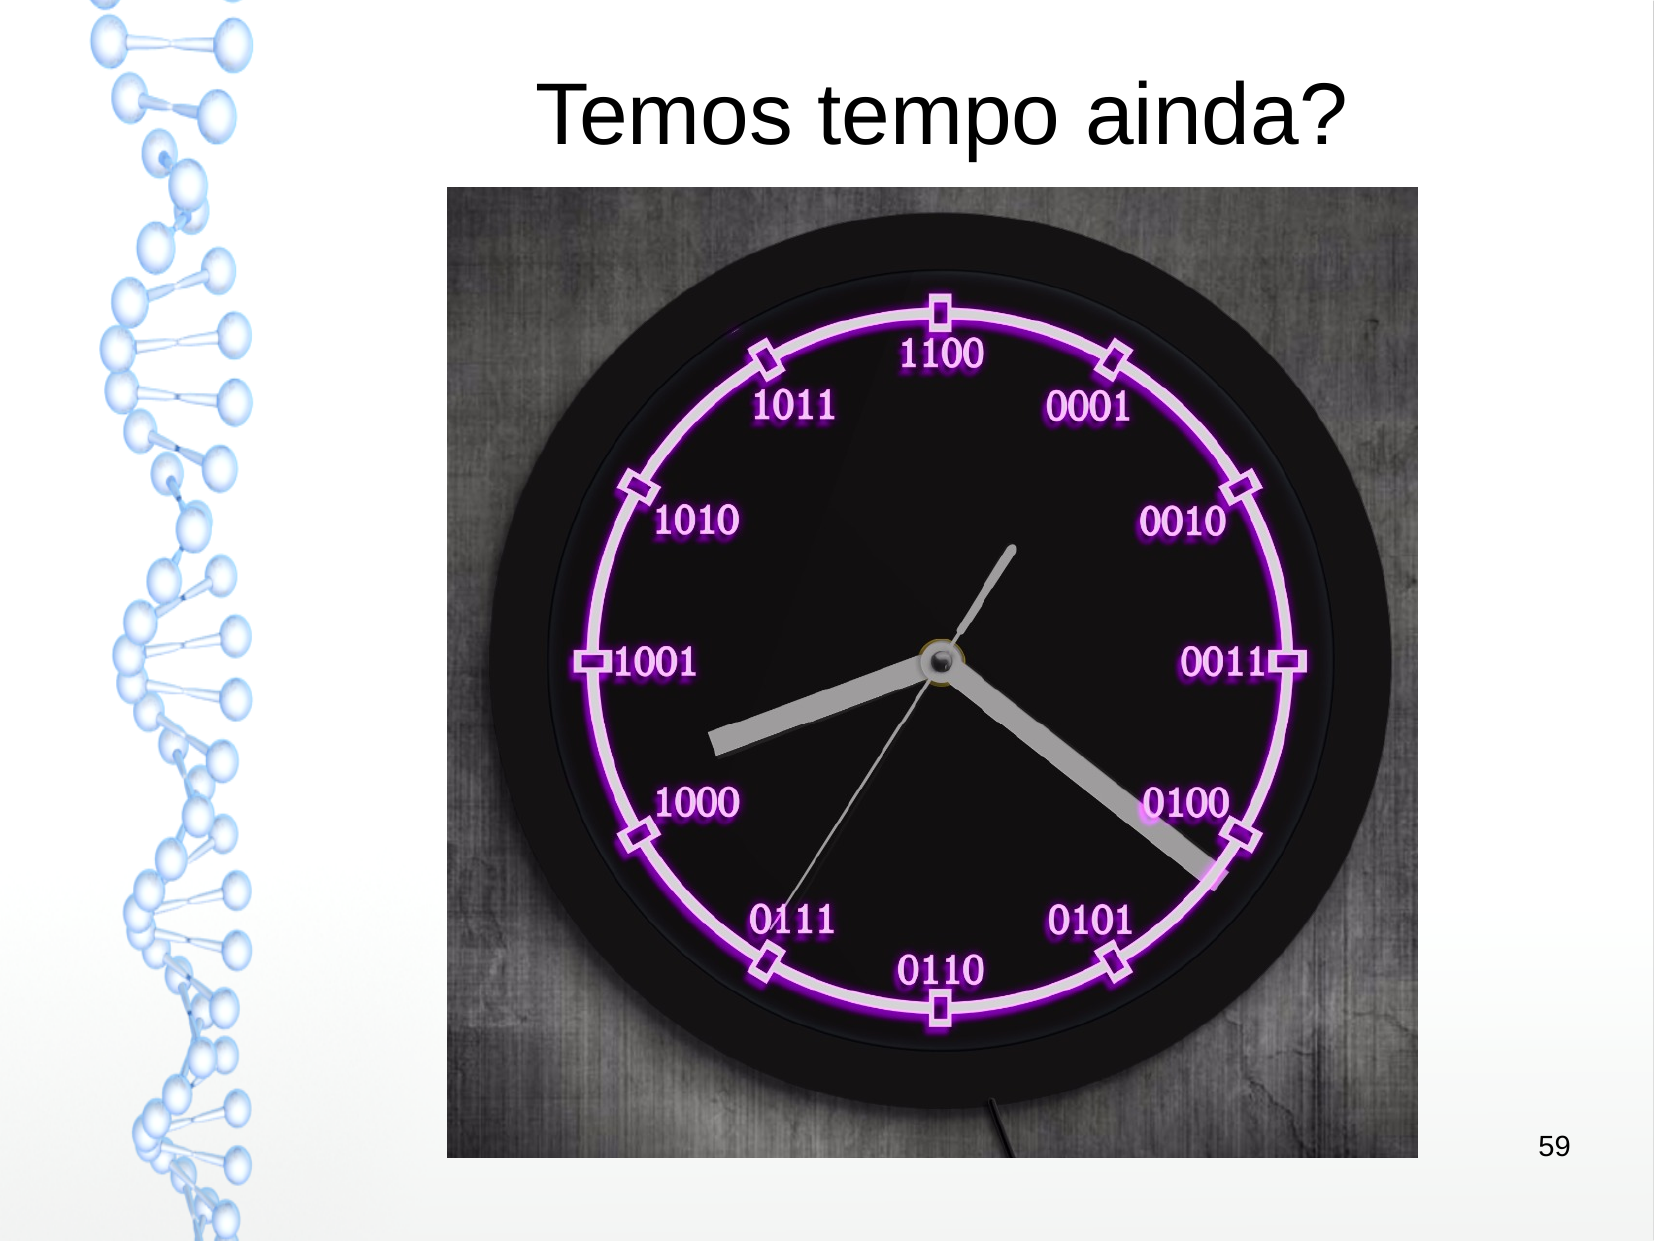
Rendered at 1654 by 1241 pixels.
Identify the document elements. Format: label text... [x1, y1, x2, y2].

picture [0, 0, 1654, 1241]
title Temos tempo ainda? [277, 11, 1607, 217]
